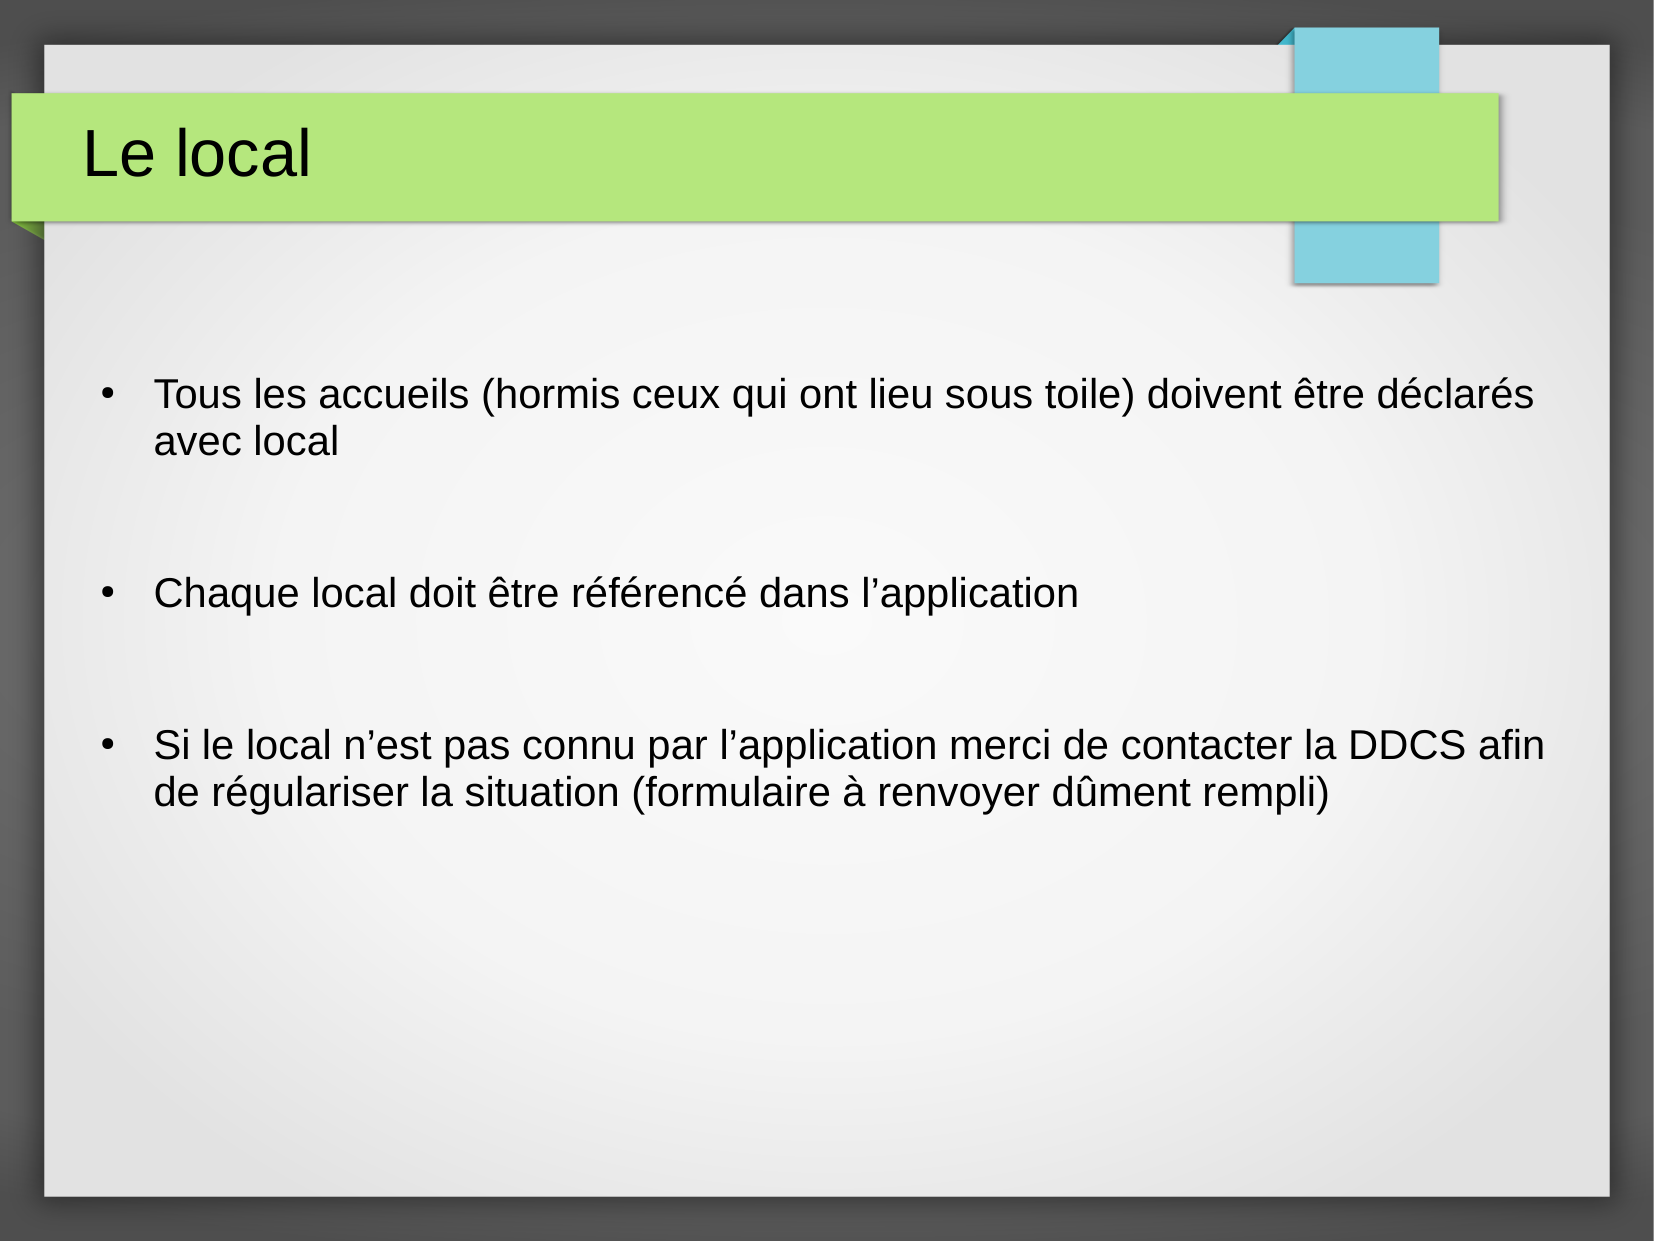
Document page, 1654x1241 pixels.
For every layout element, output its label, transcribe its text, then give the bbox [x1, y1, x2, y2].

picture [0, 0, 1654, 1241]
list Tous les accueils (hormis ceux qui ont lieu sous toile) doivent être déclarés avec local Chaque local doit être référencé dans l’application Si le local n’est pas connu par l’application merci de contacter la DDCS afin de régulariser la situation (formulaire à renvoyer dûment rempli) [82, 295, 1571, 1015]
title Le local [82, 94, 1264, 213]
